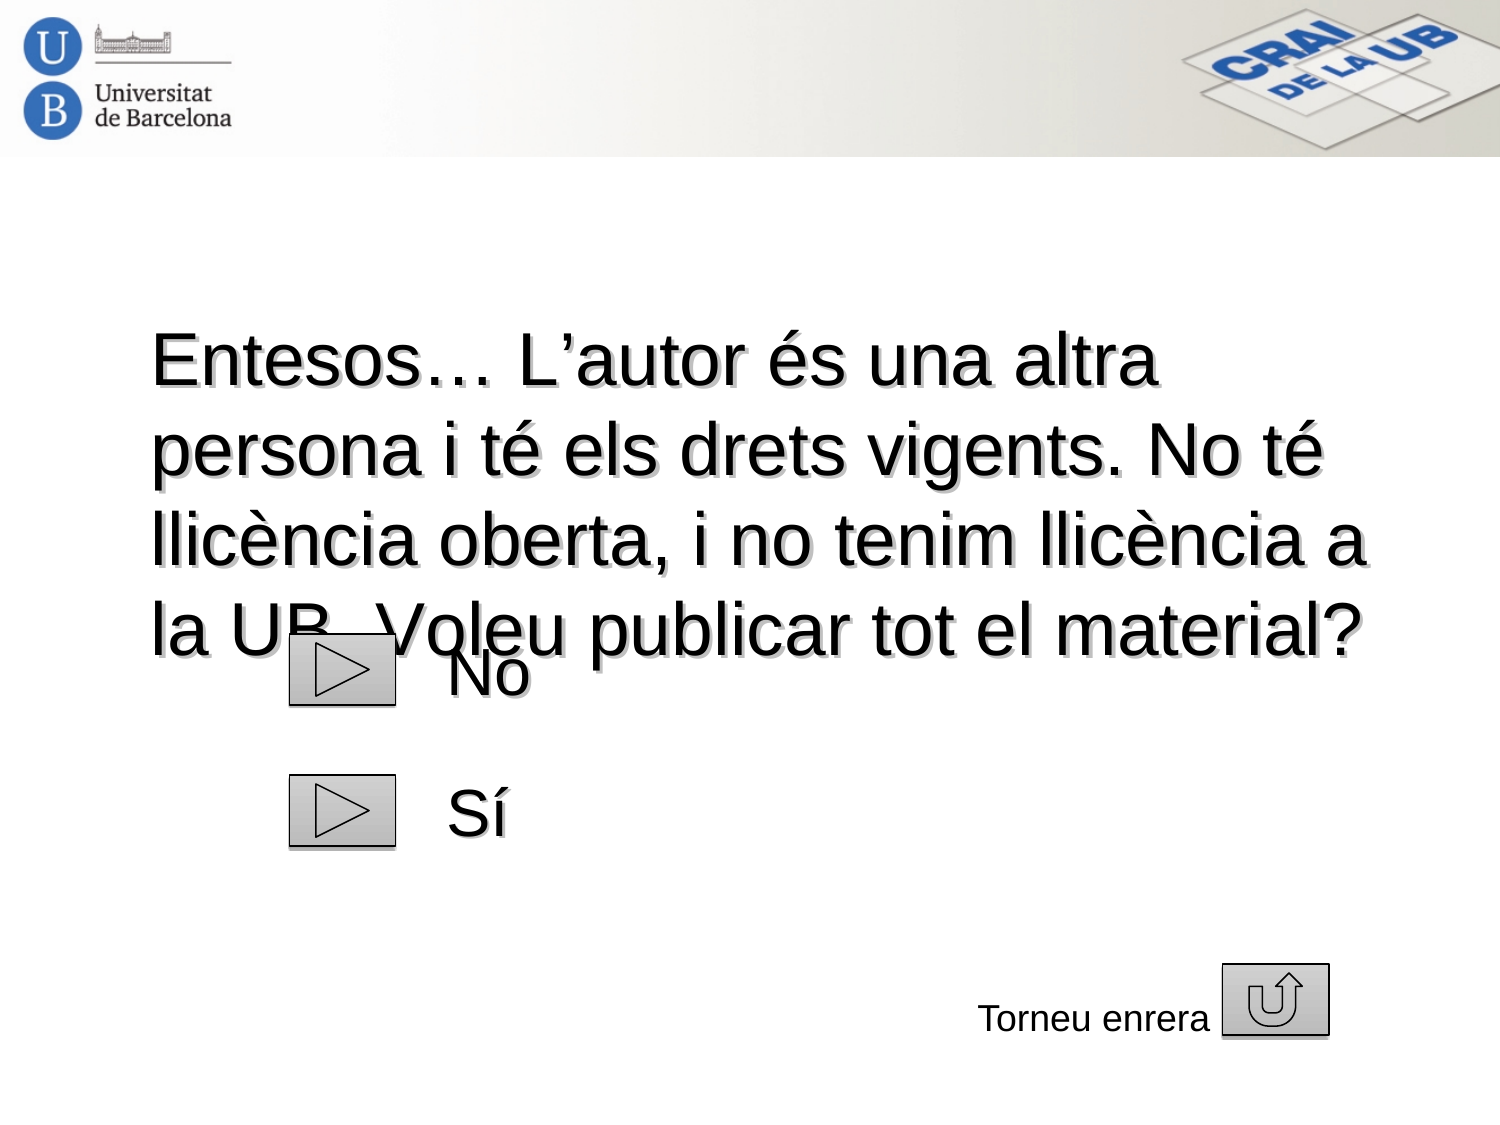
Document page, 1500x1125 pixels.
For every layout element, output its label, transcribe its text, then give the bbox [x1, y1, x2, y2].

title Entesos… L’autor és una altra persona i té els drets vigents. No té llicència oberta, i no tenim llicència a la UB. Voleu publicar tot el material? [135, 302, 1436, 491]
text_box [289, 775, 396, 847]
text_box Sí [431, 761, 999, 858]
text_box [1222, 964, 1329, 1036]
text_box [289, 634, 396, 706]
text_box No [431, 621, 999, 718]
text_box Torneu enrera [962, 986, 1235, 1047]
